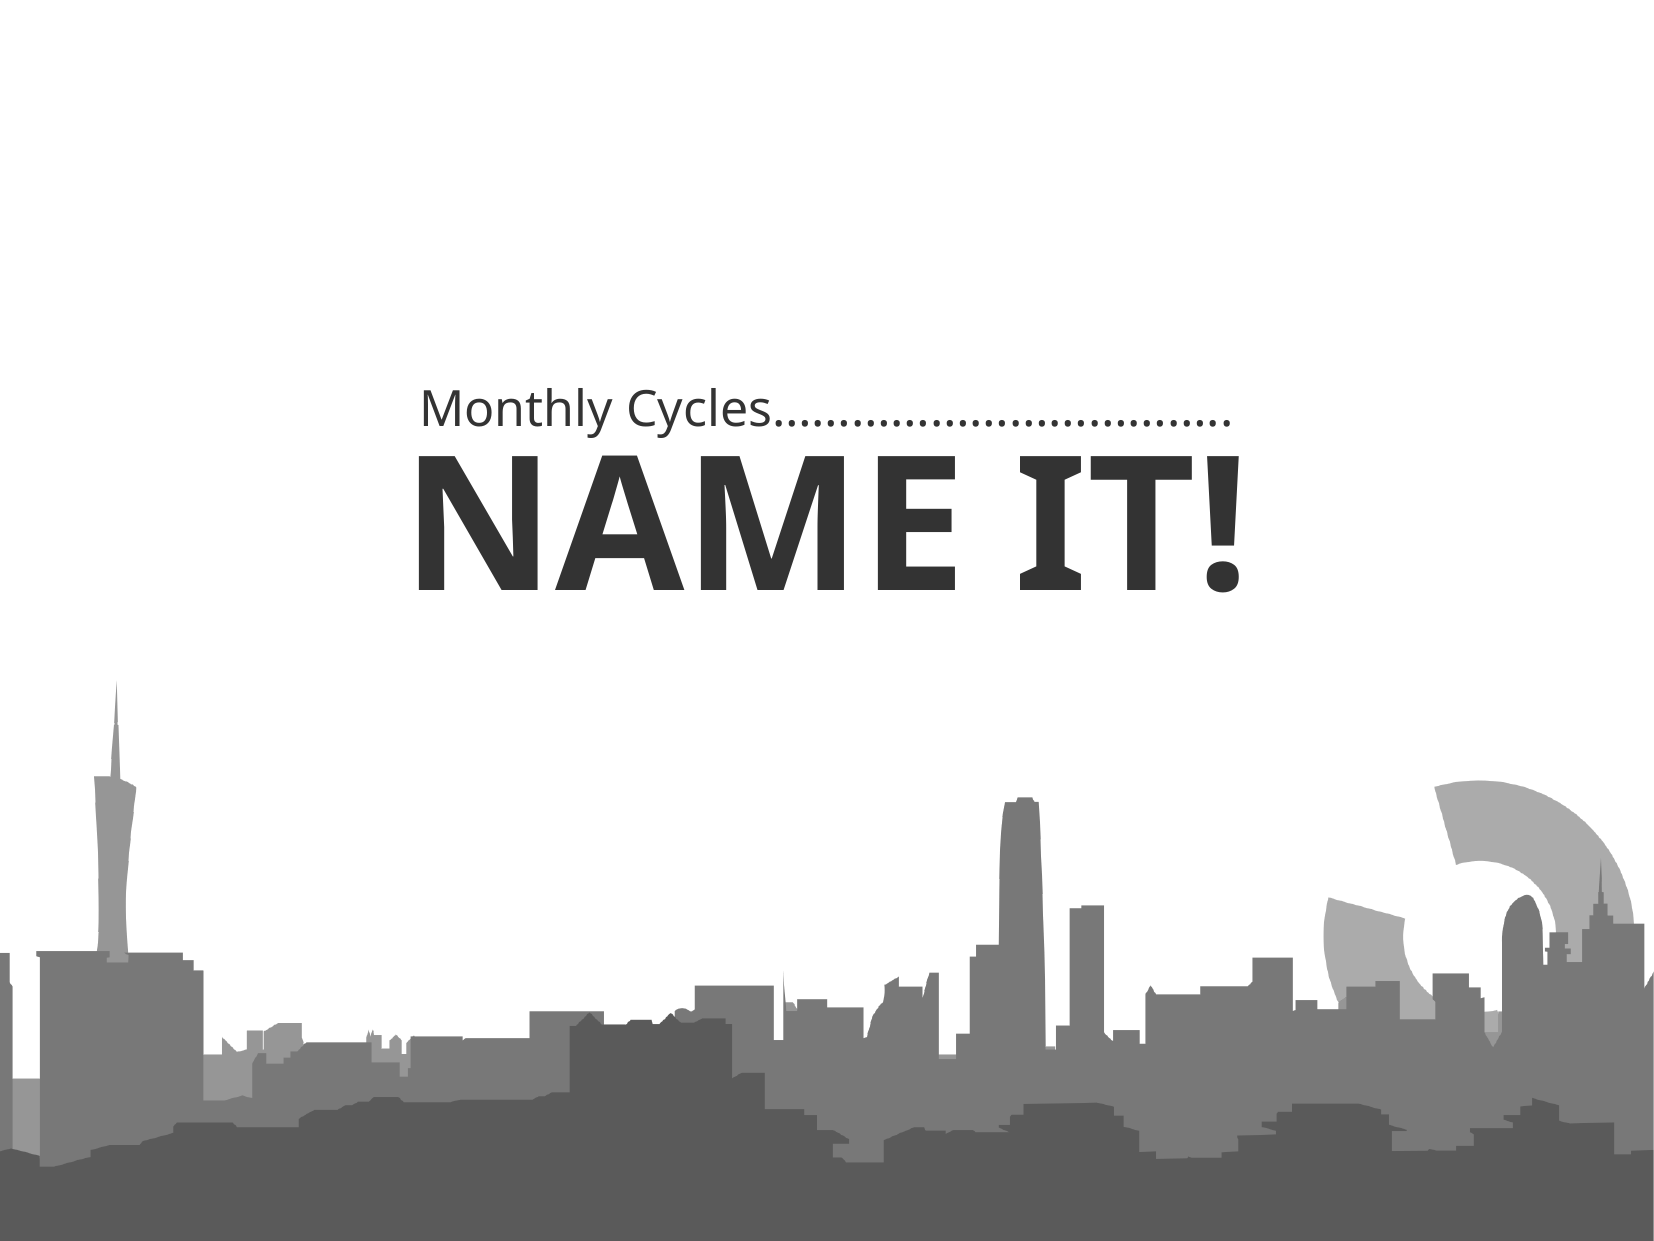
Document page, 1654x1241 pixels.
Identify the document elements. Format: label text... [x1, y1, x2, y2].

picture [0, 0, 1654, 1241]
title Monthly Cycles…………………………….. NAME IT! [82, 377, 1571, 637]
